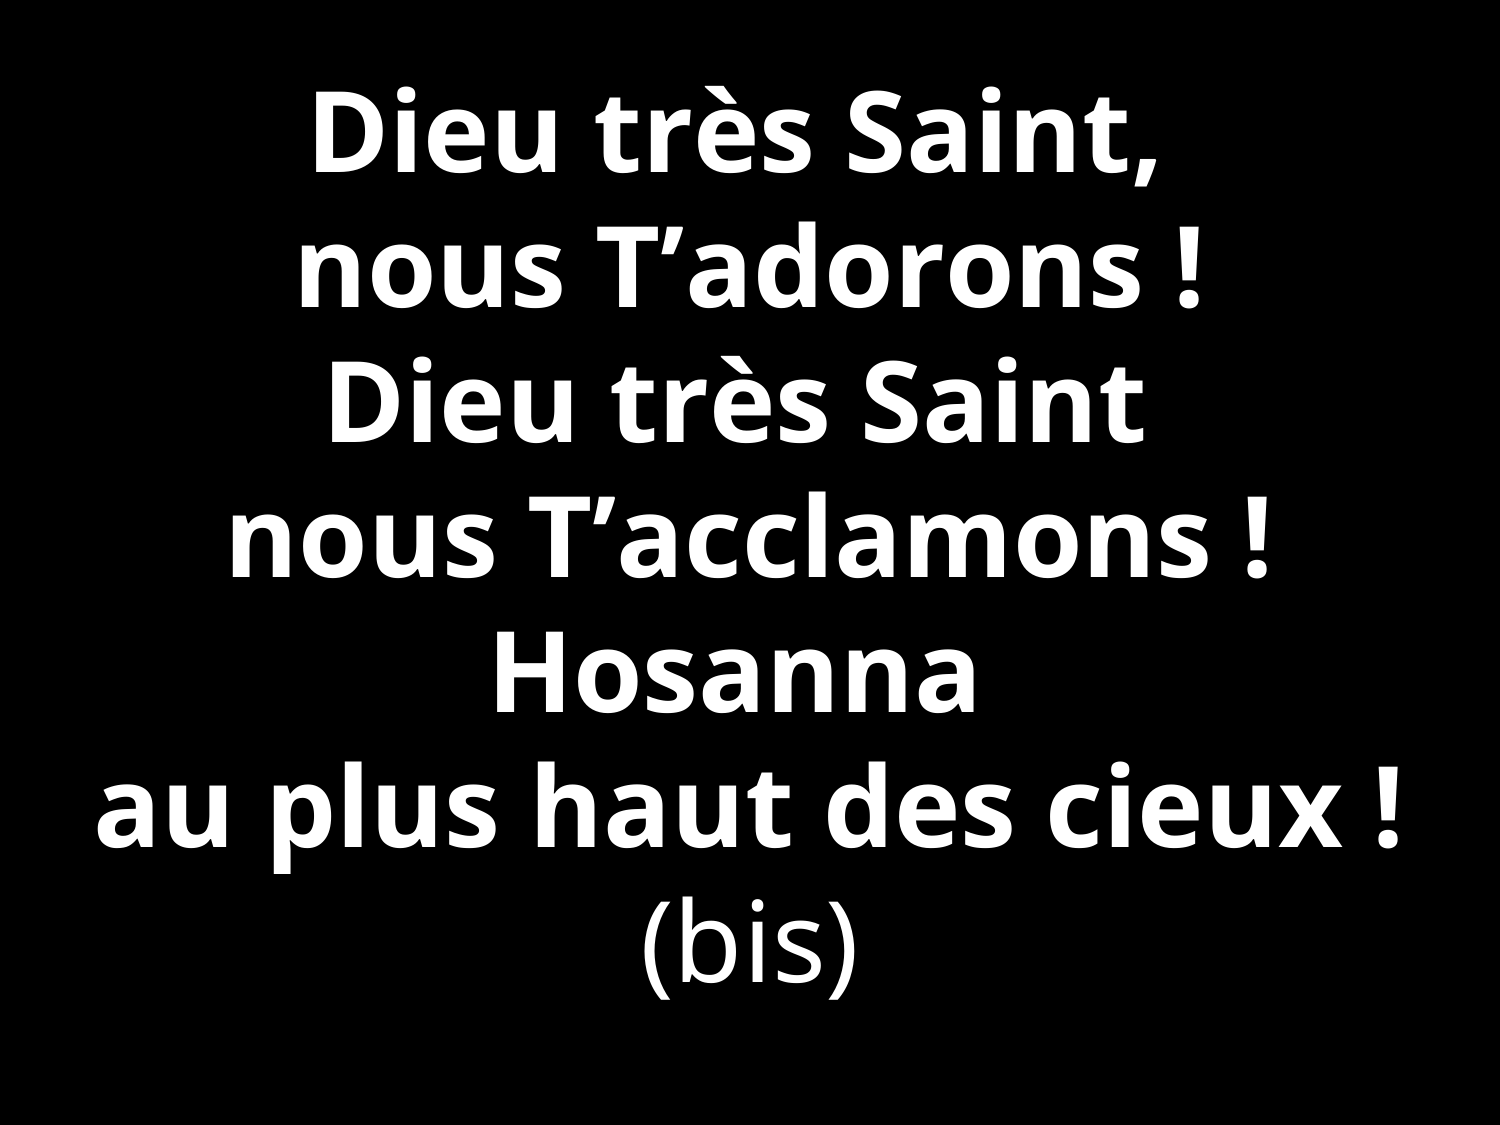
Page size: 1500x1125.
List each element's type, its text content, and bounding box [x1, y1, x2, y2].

text_box Dieu très Saint, nous T’adorons ! Dieu très Saint nous T’acclamons ! Hosanna au plus haut des cieux ! (bis) [0, 337, 1500, 863]
